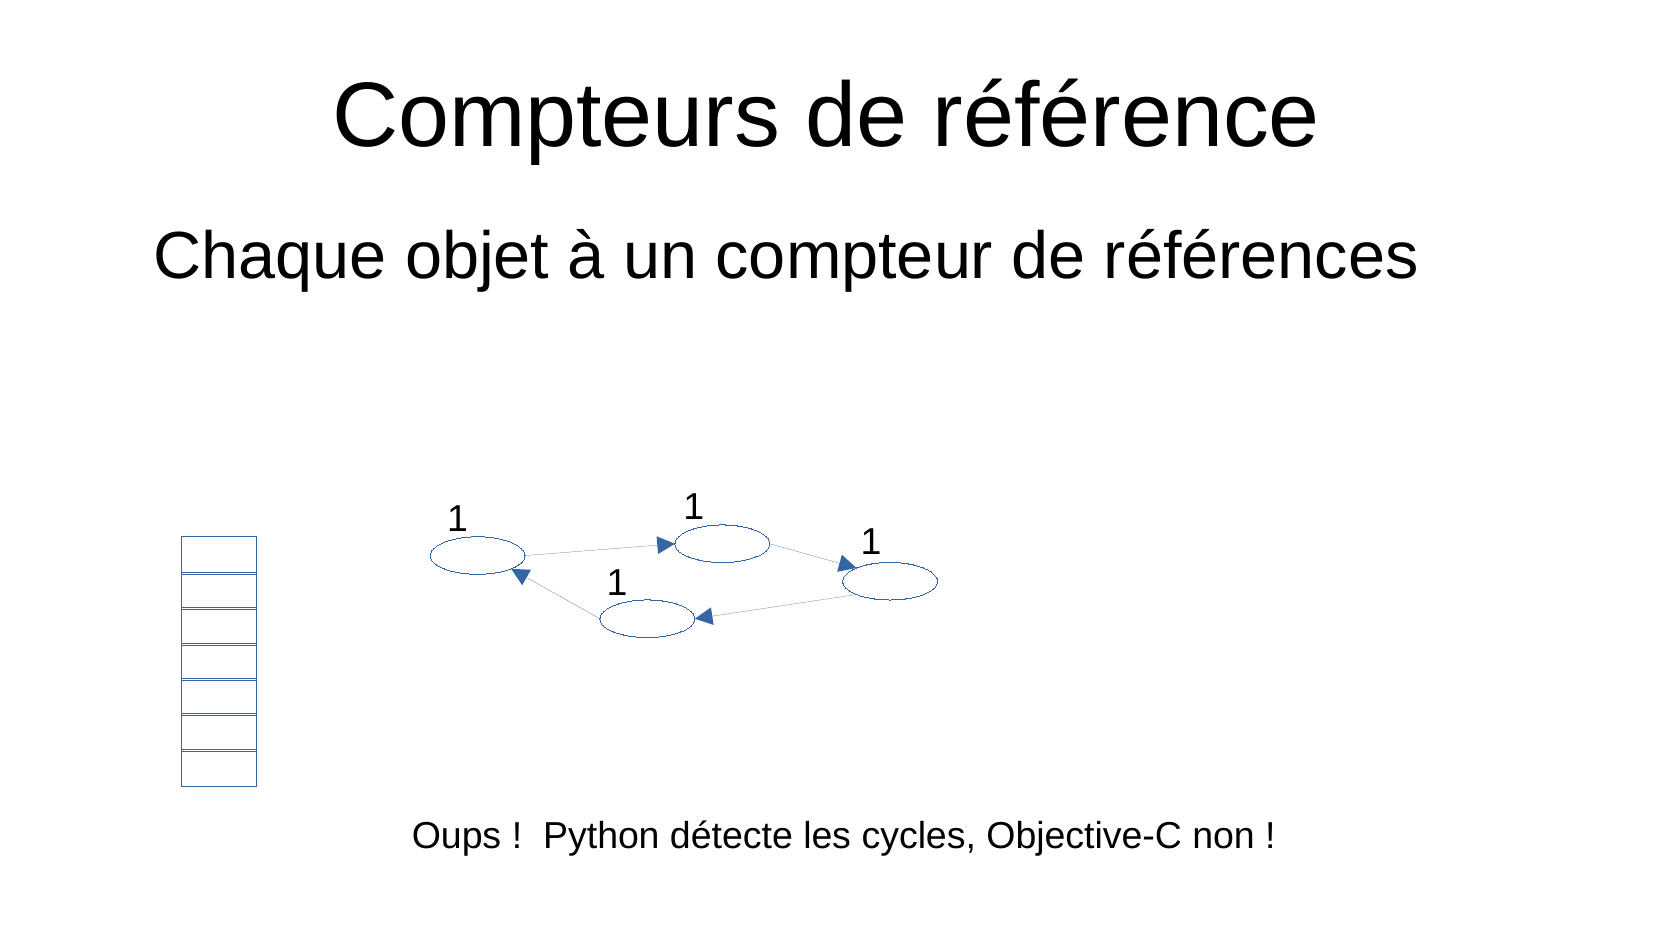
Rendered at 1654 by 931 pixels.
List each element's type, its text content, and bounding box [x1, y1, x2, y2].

text_box Oups ! Python détecte les cycles, Objective-C non ! [397, 807, 1292, 865]
text_box 1 [591, 554, 643, 612]
text_box 1 [668, 477, 719, 535]
text_box 1 [432, 489, 483, 547]
title Compteurs de référence [82, 37, 1571, 193]
text_box 1 [845, 513, 897, 571]
list Chaque objet à un compteur de références [82, 217, 1571, 451]
